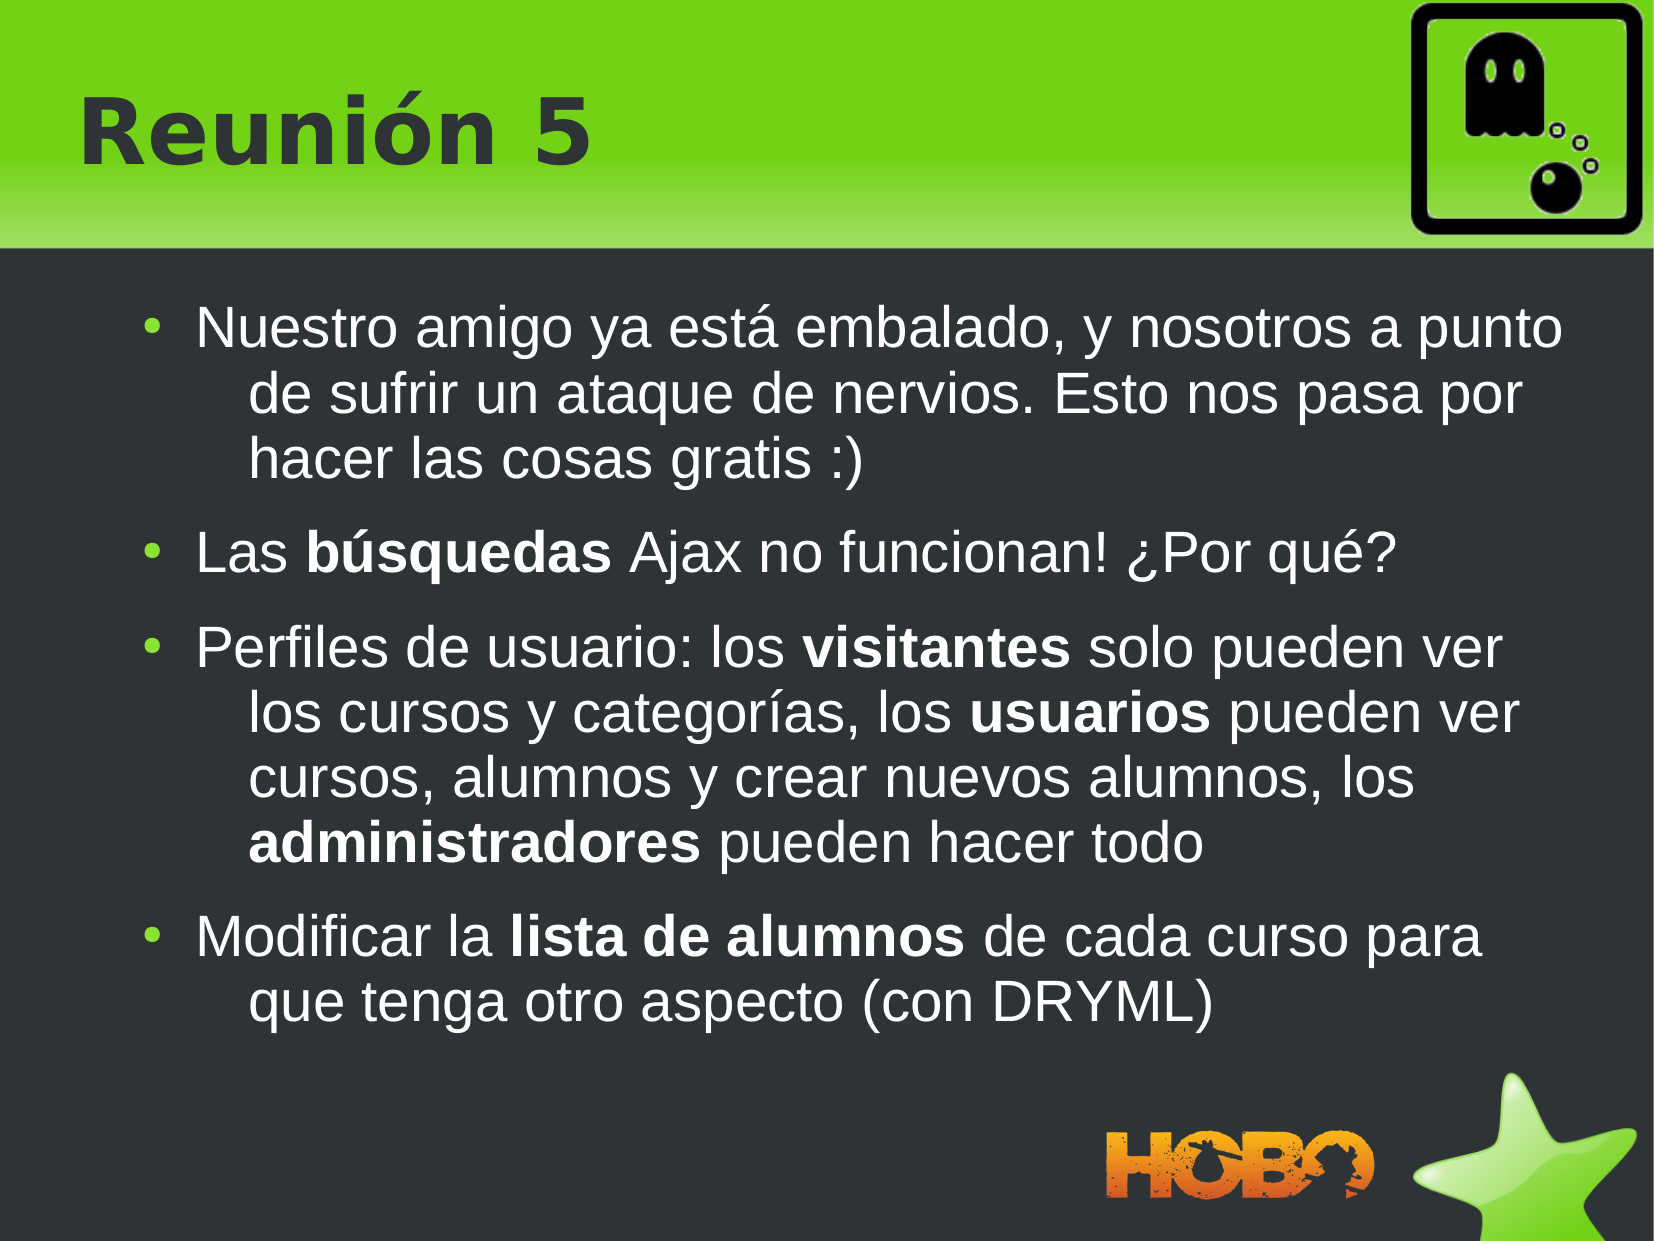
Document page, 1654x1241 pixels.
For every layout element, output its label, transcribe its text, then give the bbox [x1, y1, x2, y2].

picture [0, 0, 1654, 1241]
list Nuestro amigo ya está embalado, y nosotros a punto de sufrir un ataque de nervios. Esto nos pasa por hacer las cosas gratis :) Las búsquedas Ajax no funcionan! ¿Por qué? Perfiles de usuario: los visitantes solo pueden ver los cursos y categorías, los usuarios pueden ver cursos, alumnos y crear nuevos alumnos, los administradores pueden hacer todo Modificar la lista de alumnos de cada curso para que tenga otro aspecto (con DRYML) [106, 295, 1595, 1123]
title Reunión 5 [76, 36, 1565, 229]
